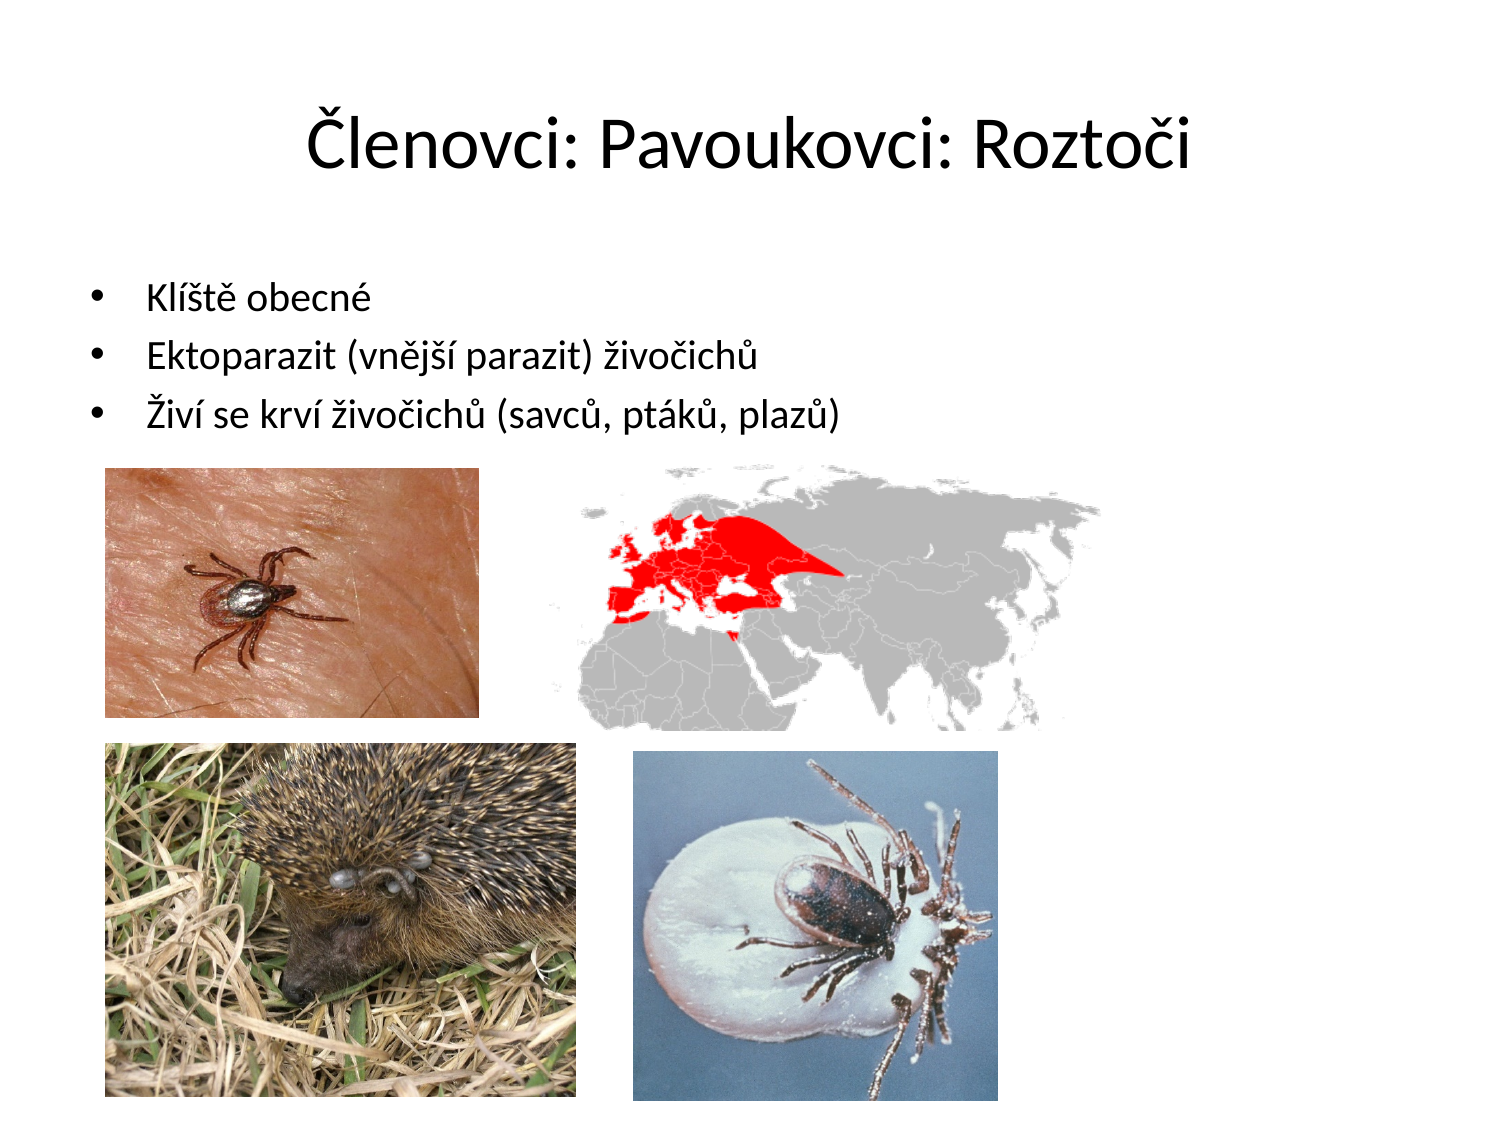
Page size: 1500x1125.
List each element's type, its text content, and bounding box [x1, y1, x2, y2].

picture [633, 751, 998, 1101]
list Klíště obecné Ektoparazit (vnější parazit) živočichů Živí se krví živočichů (savců, ptáků, plazů) [75, 262, 1425, 1005]
picture [549, 459, 1105, 731]
picture [105, 743, 576, 1097]
title Členovci: Pavoukovci: Roztoči [75, 45, 1425, 233]
picture [105, 468, 479, 718]
